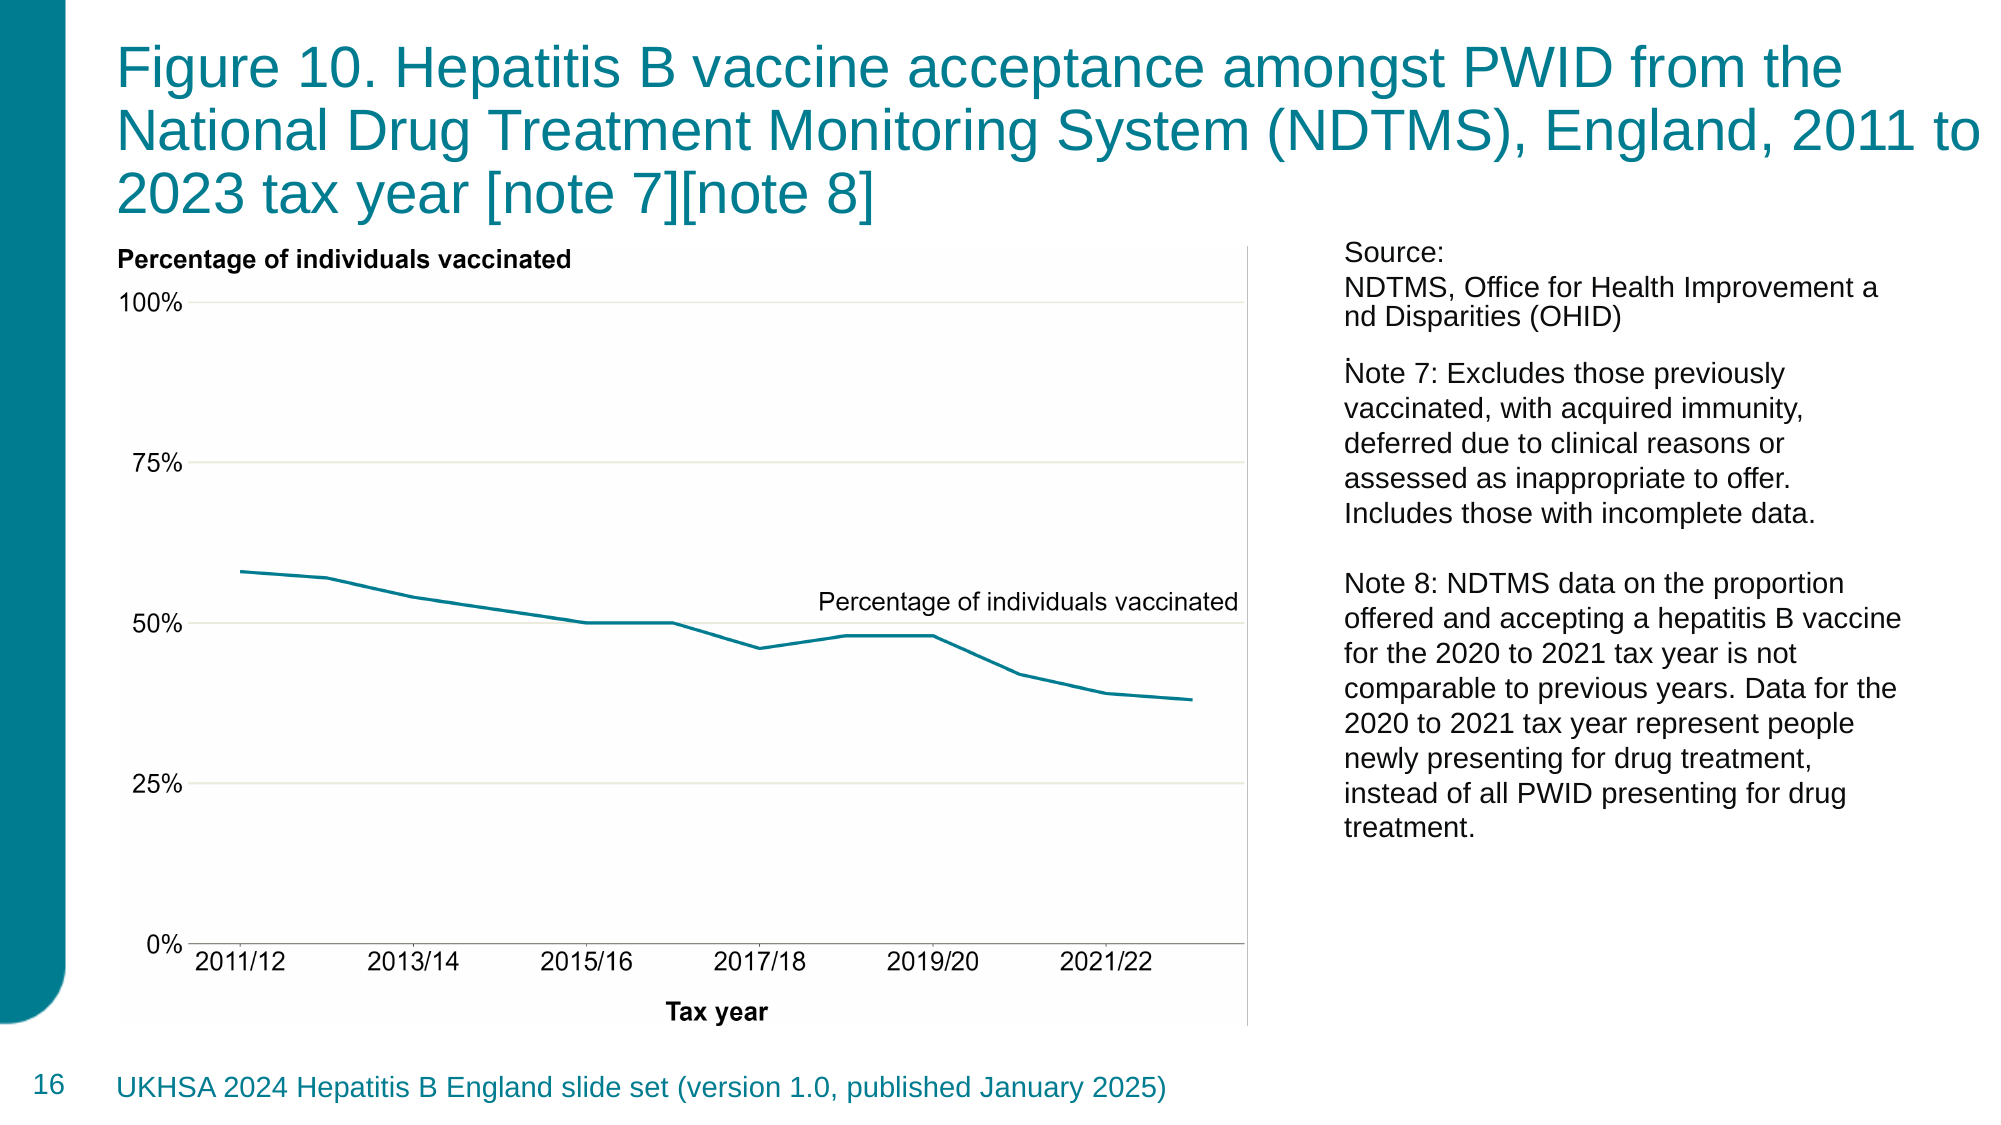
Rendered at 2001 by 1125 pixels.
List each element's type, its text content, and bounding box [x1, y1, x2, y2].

text_box Note 7: Excludes those previously vaccinated, with acquired immunity, deferred due to clinical reasons or assessed as inappropriate to offer. Includes those with incomplete data. Note 8: NDTMS data on the proportion offered and accepting a hepatitis B vaccine for the 2020 to 2021 tax year is not comparable to previous years. Data for the 2020 to 2021 tax year represent people newly presenting for drug treatment, instead of all PWID presenting for drug treatment. [1329, 346, 1918, 857]
title Figure 10. Hepatitis B vaccine acceptance amongst PWID from the National Drug Treatment Monitoring System (NDTMS), England, 2011 to 2023 tax year [note 7][note 8] [101, 29, 2000, 189]
text_box [0, 1053, 98, 1114]
text_box UKHSA 2024 Hepatitis B England slide set (version 1.0, published January 2025) [101, 1056, 1743, 1116]
picture [114, 246, 1261, 1026]
text_box Source: NDTMS, Office for Health Improvement and Disparities (OHID). [1329, 226, 1898, 346]
